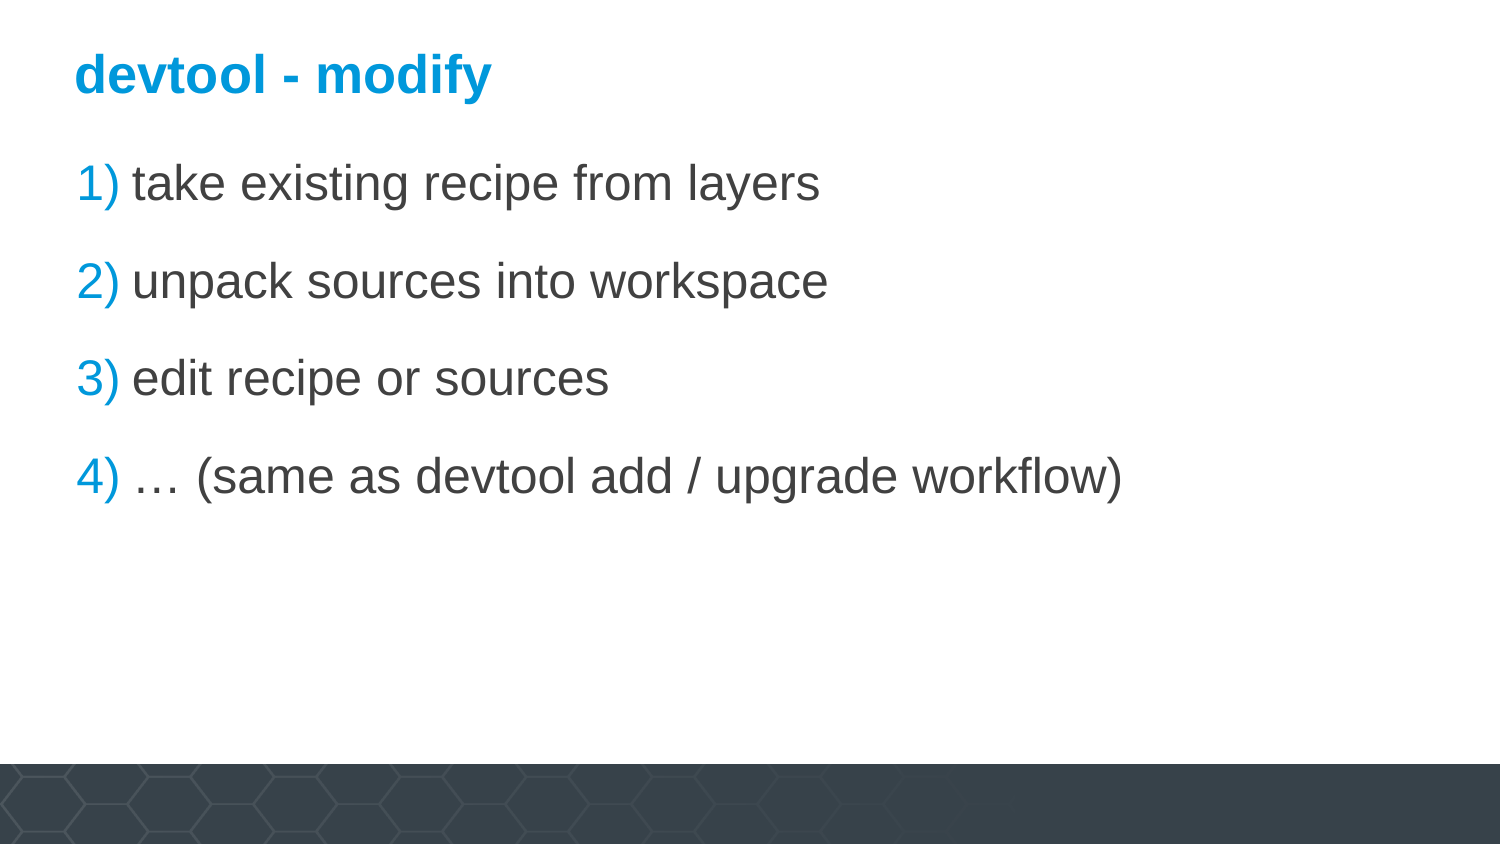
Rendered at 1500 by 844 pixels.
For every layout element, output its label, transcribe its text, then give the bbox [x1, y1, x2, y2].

text_box devtool - modify [74, 50, 1424, 159]
text_box take existing recipe from layers unpack sources into workspace edit recipe or sources … (same as devtool add / upgrade workflow) [75, 150, 1425, 732]
picture [0, 0, 1500, 844]
